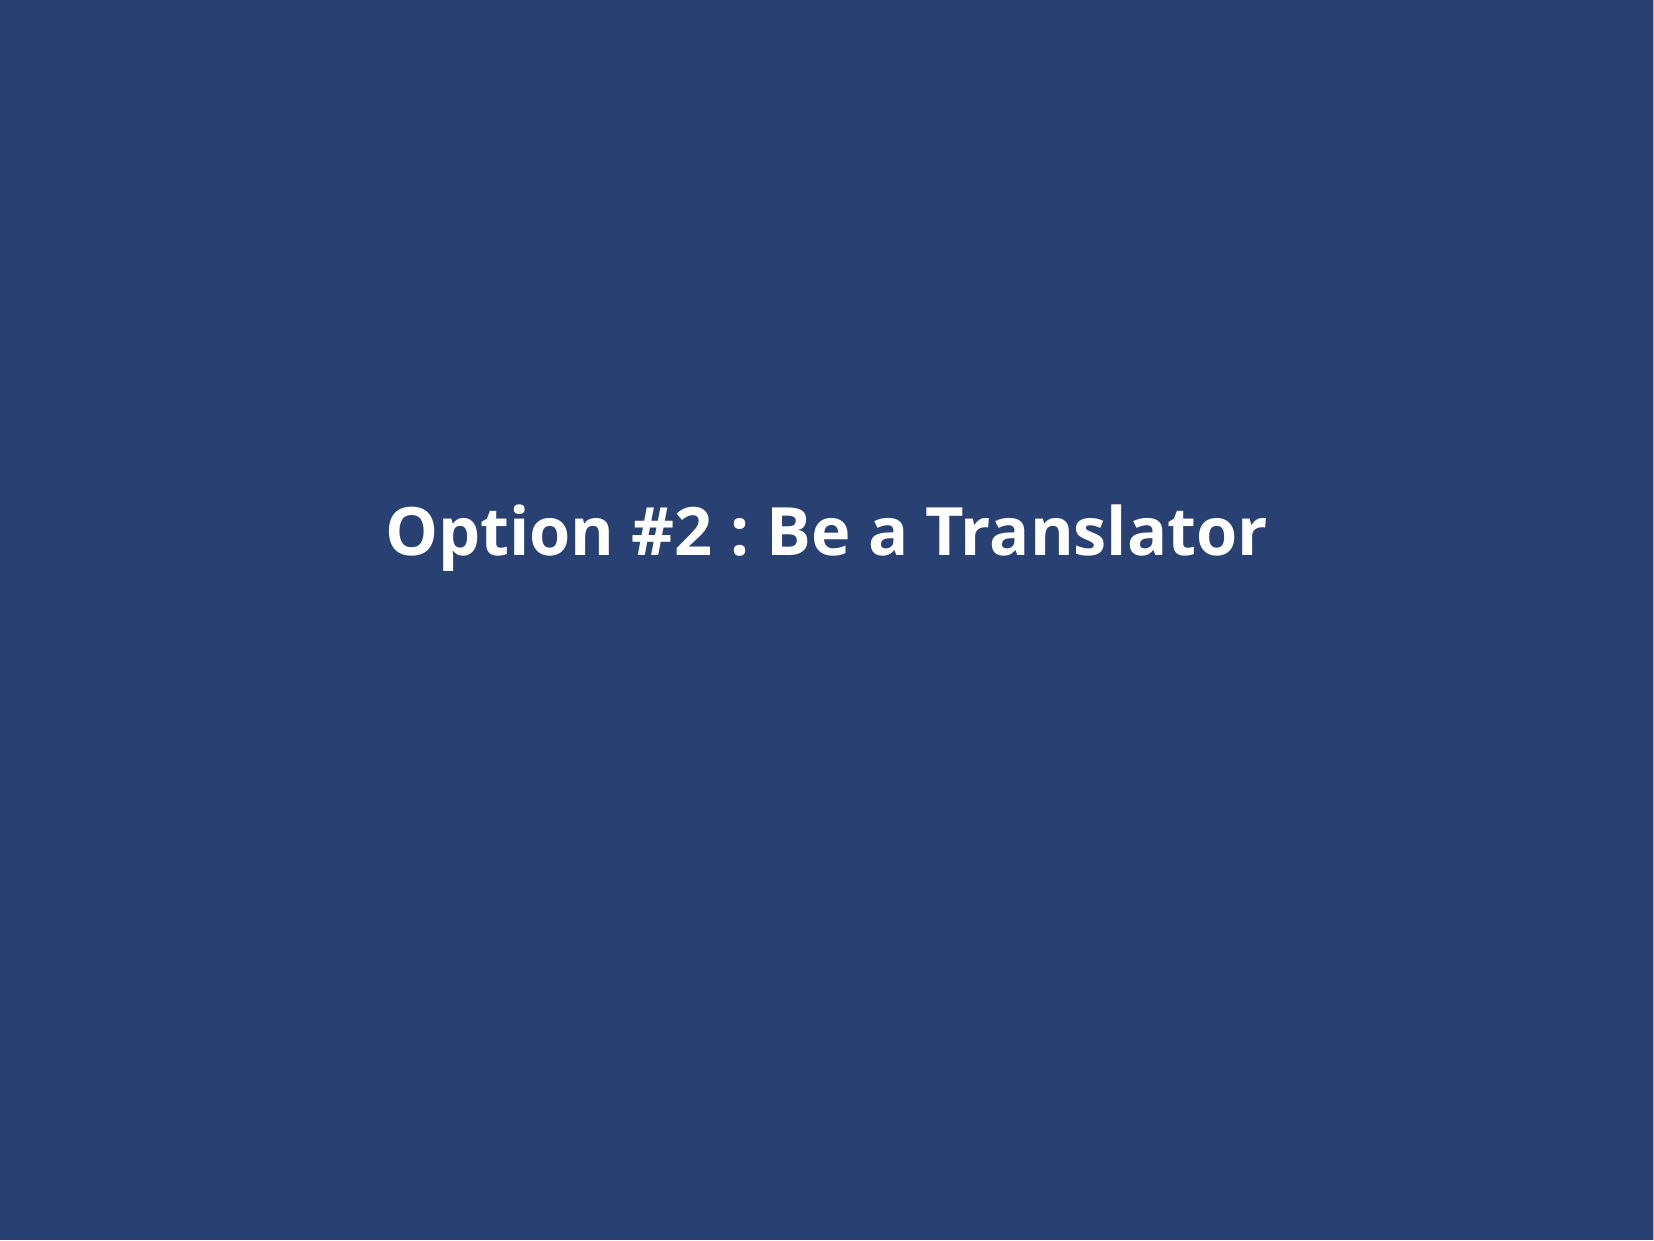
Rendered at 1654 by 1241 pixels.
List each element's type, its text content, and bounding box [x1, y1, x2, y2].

subtitle Option #2 : Be a Translator [82, 49, 1571, 1109]
